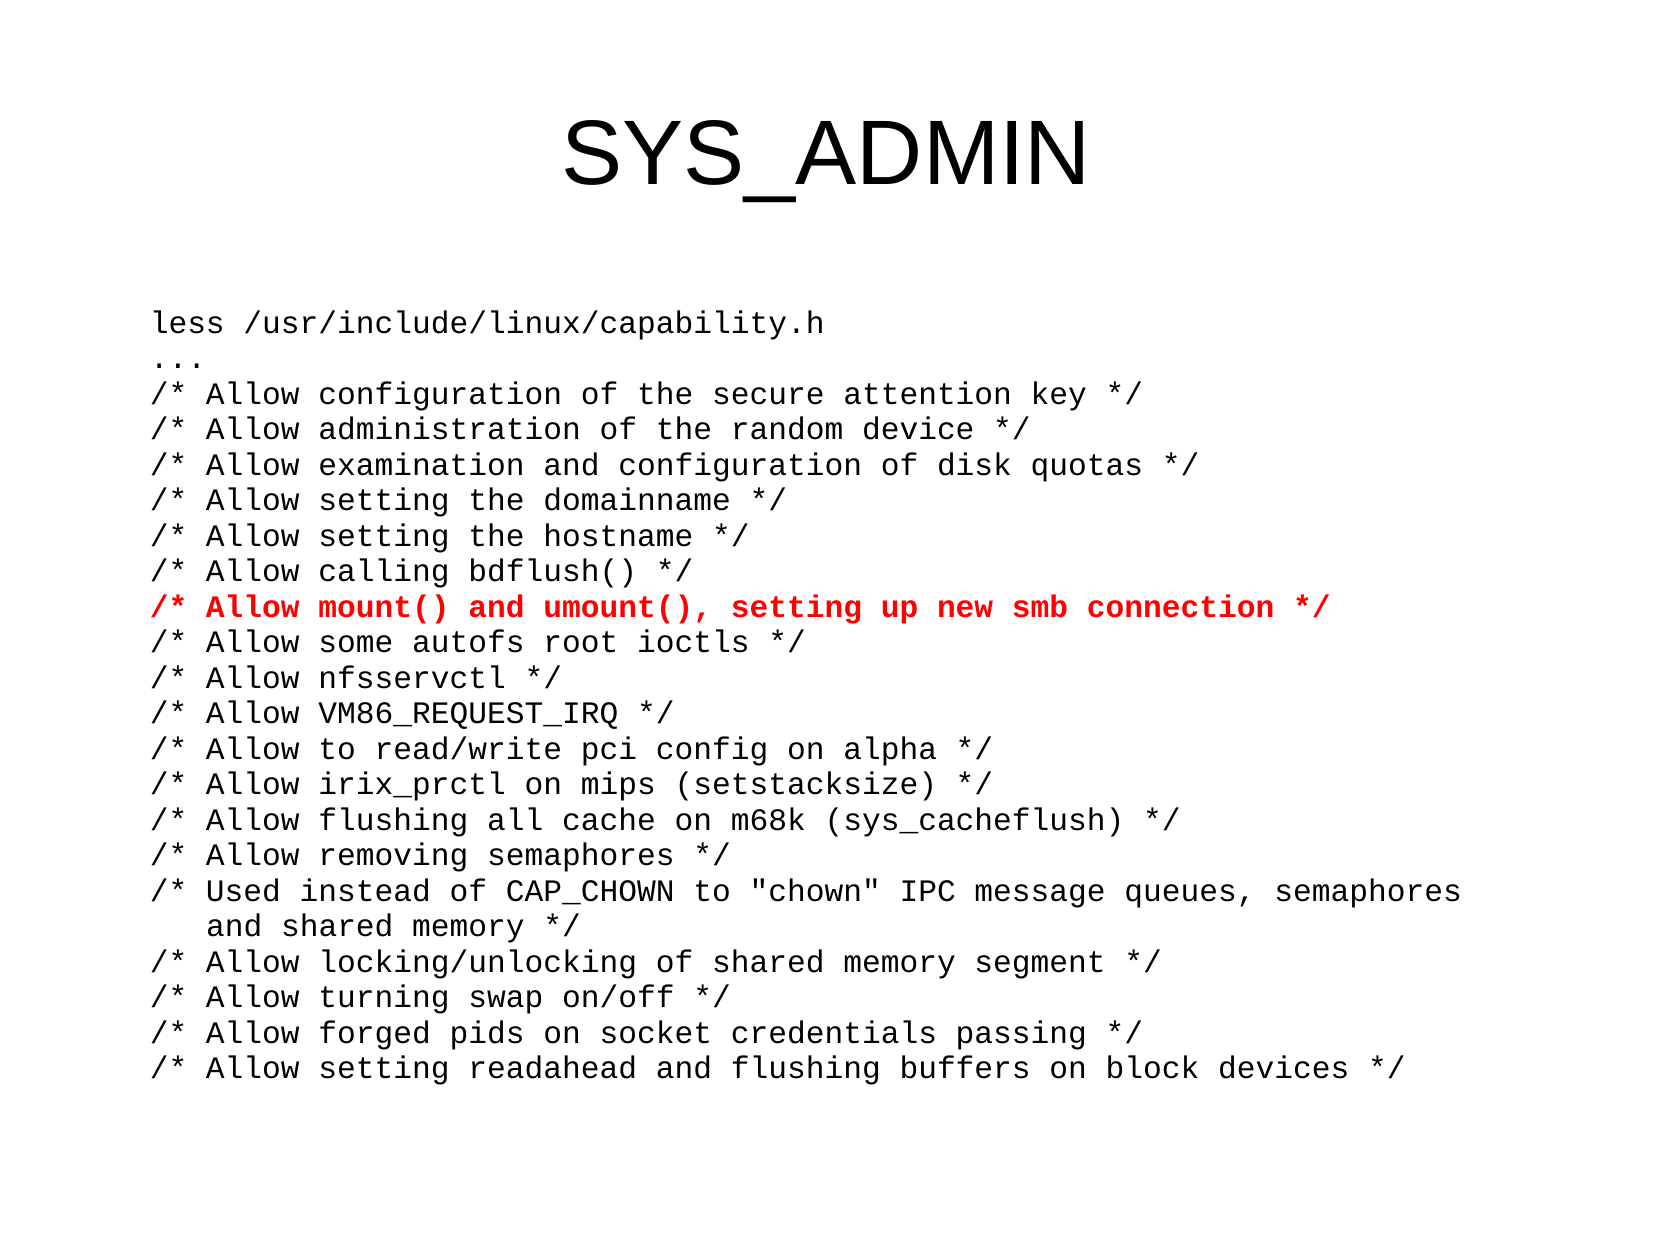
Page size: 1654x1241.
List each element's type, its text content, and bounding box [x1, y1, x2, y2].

title SYS_ADMIN [82, 49, 1571, 257]
text_box less /usr/include/linux/capability.h ... /* Allow configuration of the secure attention key */ /* Allow administration of the random device */ /* Allow examination and configuration of disk quotas */ /* Allow setting the domainname */ /* Allow setting the hostname */ /* Allow calling bdflush() */ /* Allow mount() and umount(), setting up new smb connection */ /* Allow some autofs root ioctls */ /* Allow nfsservctl */ /* Allow VM86_REQUEST_IRQ */ /* Allow to read/write pci config on alpha */ /* Allow irix_prctl on mips (setstacksize) */ /* Allow flushing all cache on m68k (sys_cacheflush) */ /* Allow removing semaphores */ /* Used instead of CAP_CHOWN to "chown" IPC message queues, semaphores and shared memory */ /* Allow locking/unlocking of shared memory segment */ /* Allow turning swap on/off */ /* Allow forged pids on socket credentials passing */ /* Allow setting readahead and flushing buffers on block devices */ [135, 300, 1576, 1130]
